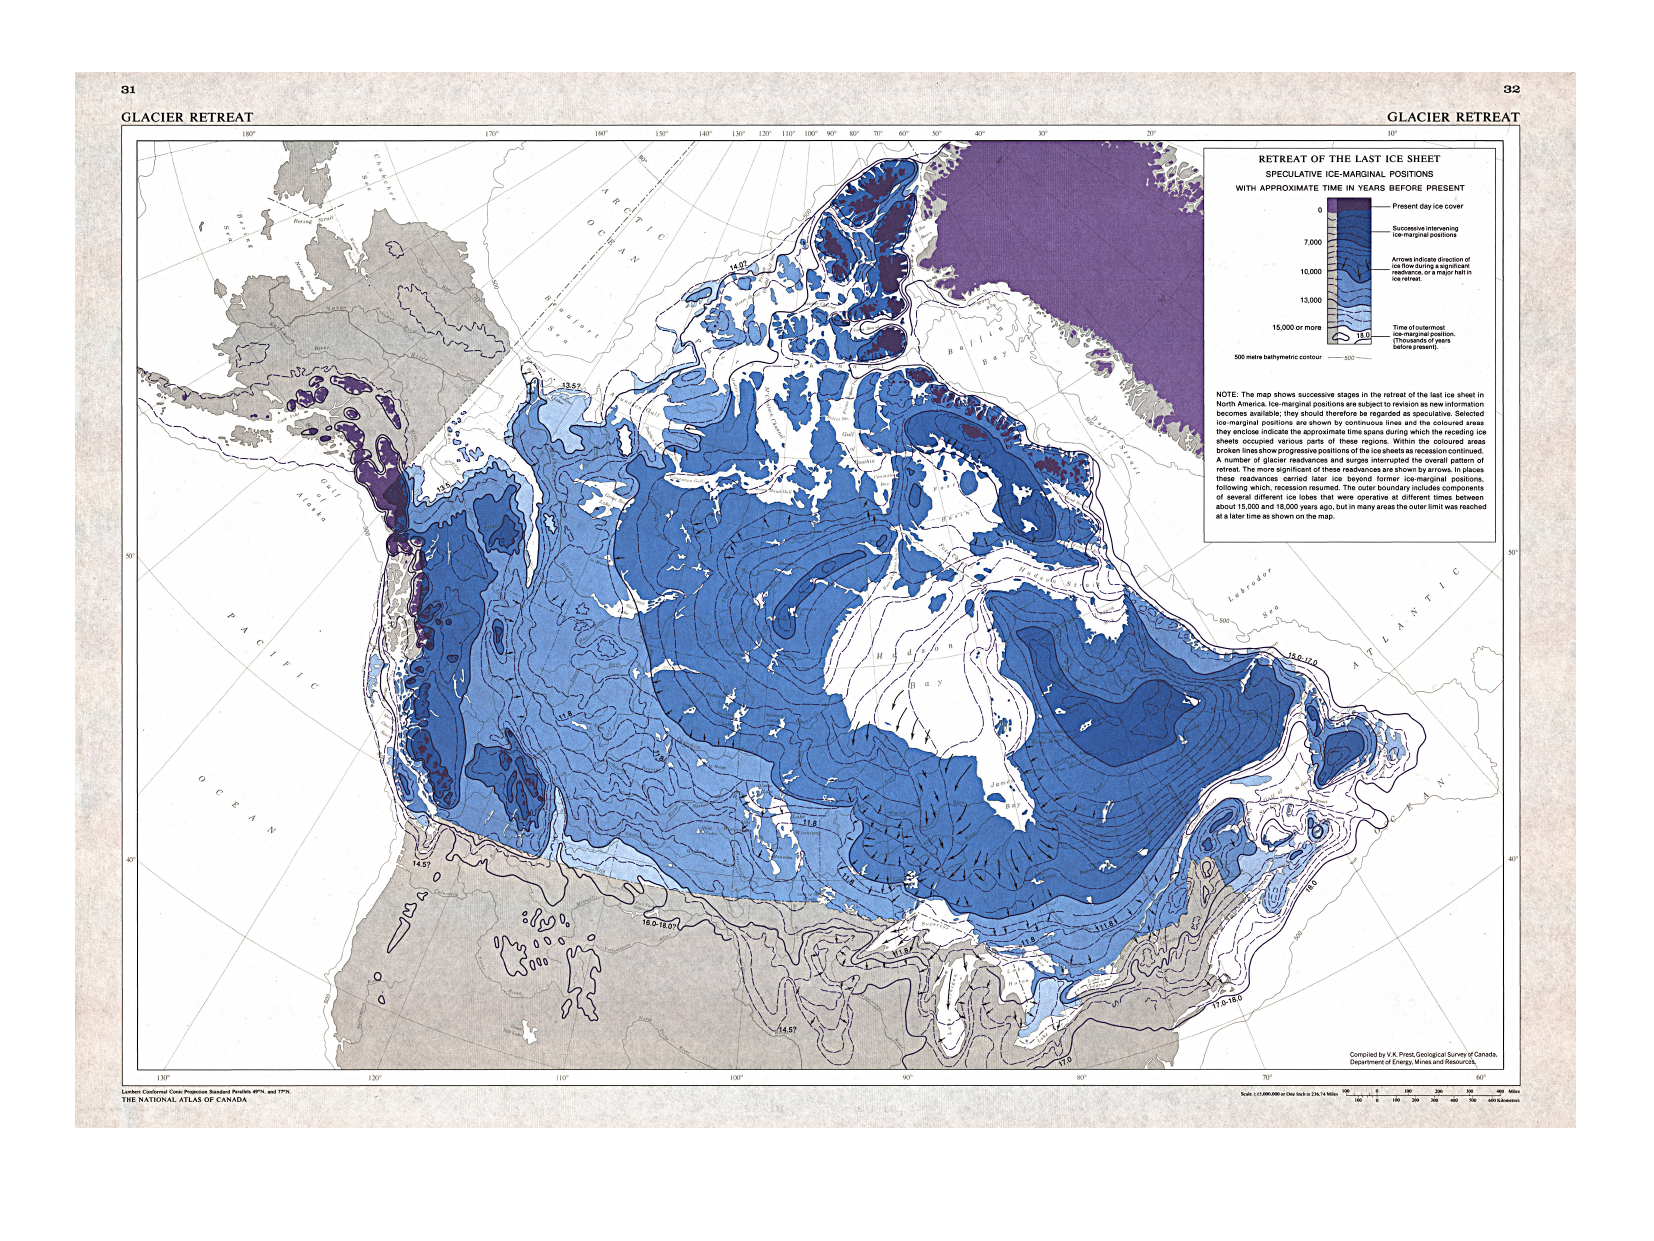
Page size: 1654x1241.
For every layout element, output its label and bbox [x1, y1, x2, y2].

picture [75, 72, 1576, 1128]
